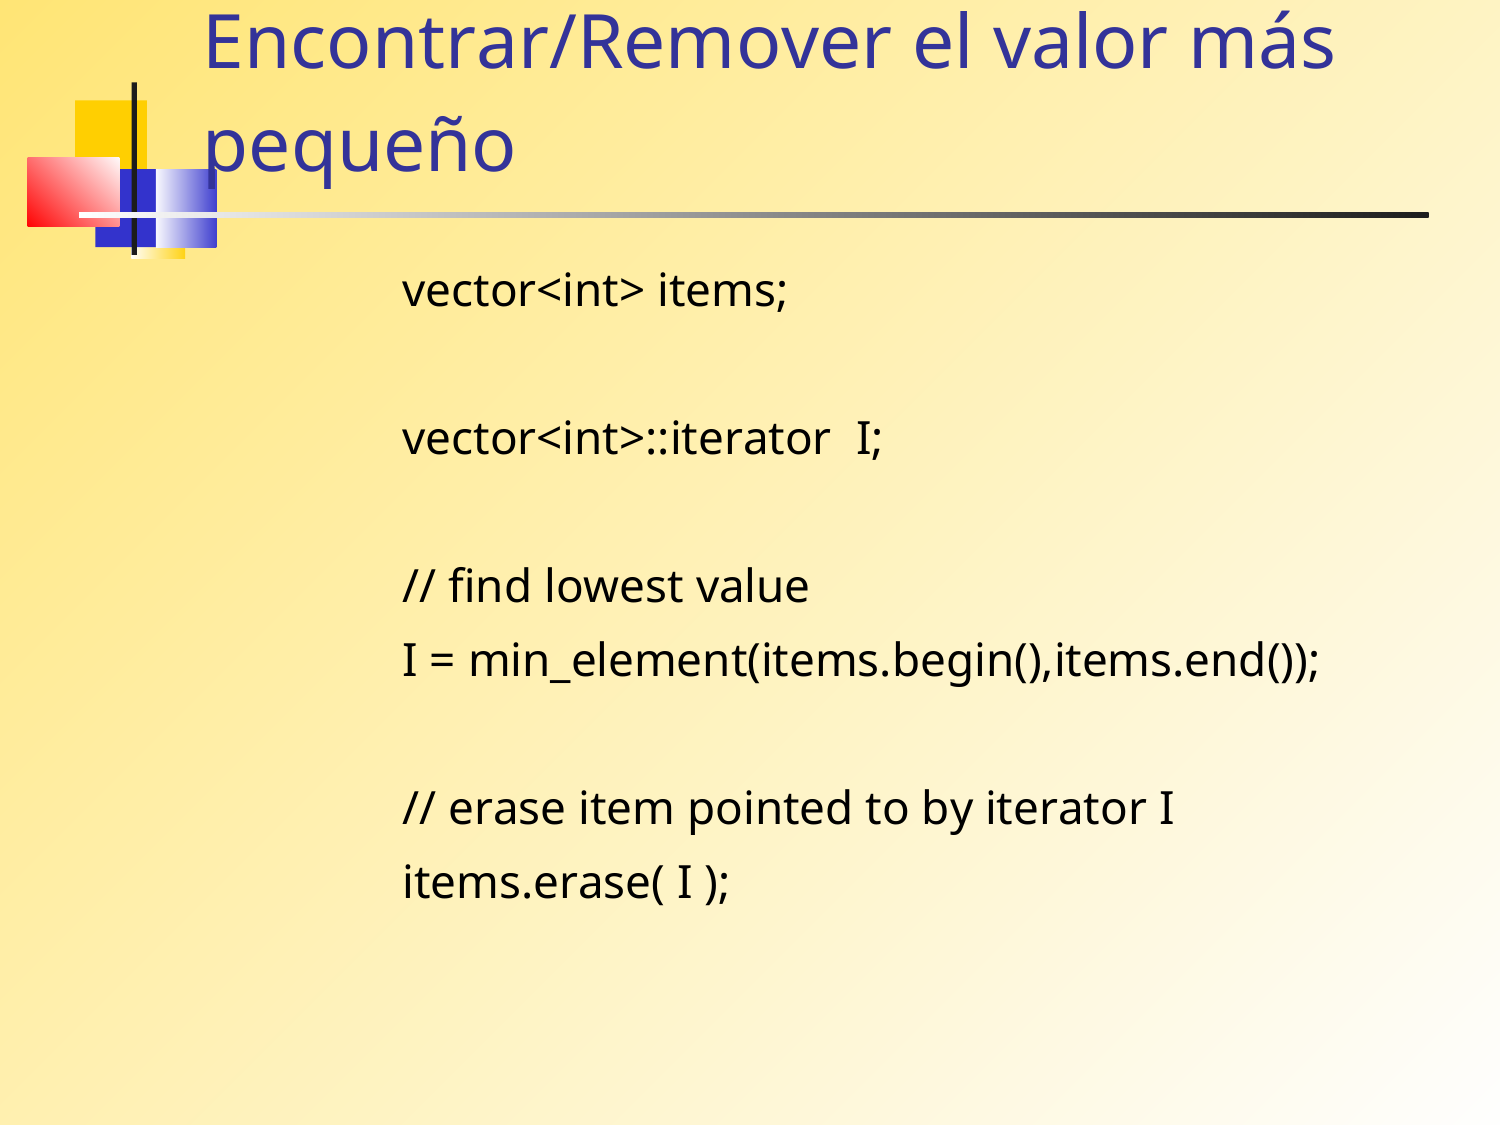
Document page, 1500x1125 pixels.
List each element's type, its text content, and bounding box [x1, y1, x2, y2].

title Encontrar/Remover el valor más pequeño [187, 5, 1466, 201]
list vector<int> items; vector<int>::iterator I; // find lowest value I = min_element(items.begin(),items.end()); // erase item pointed to by iterator I items.erase( I ); [387, 249, 1463, 1013]
